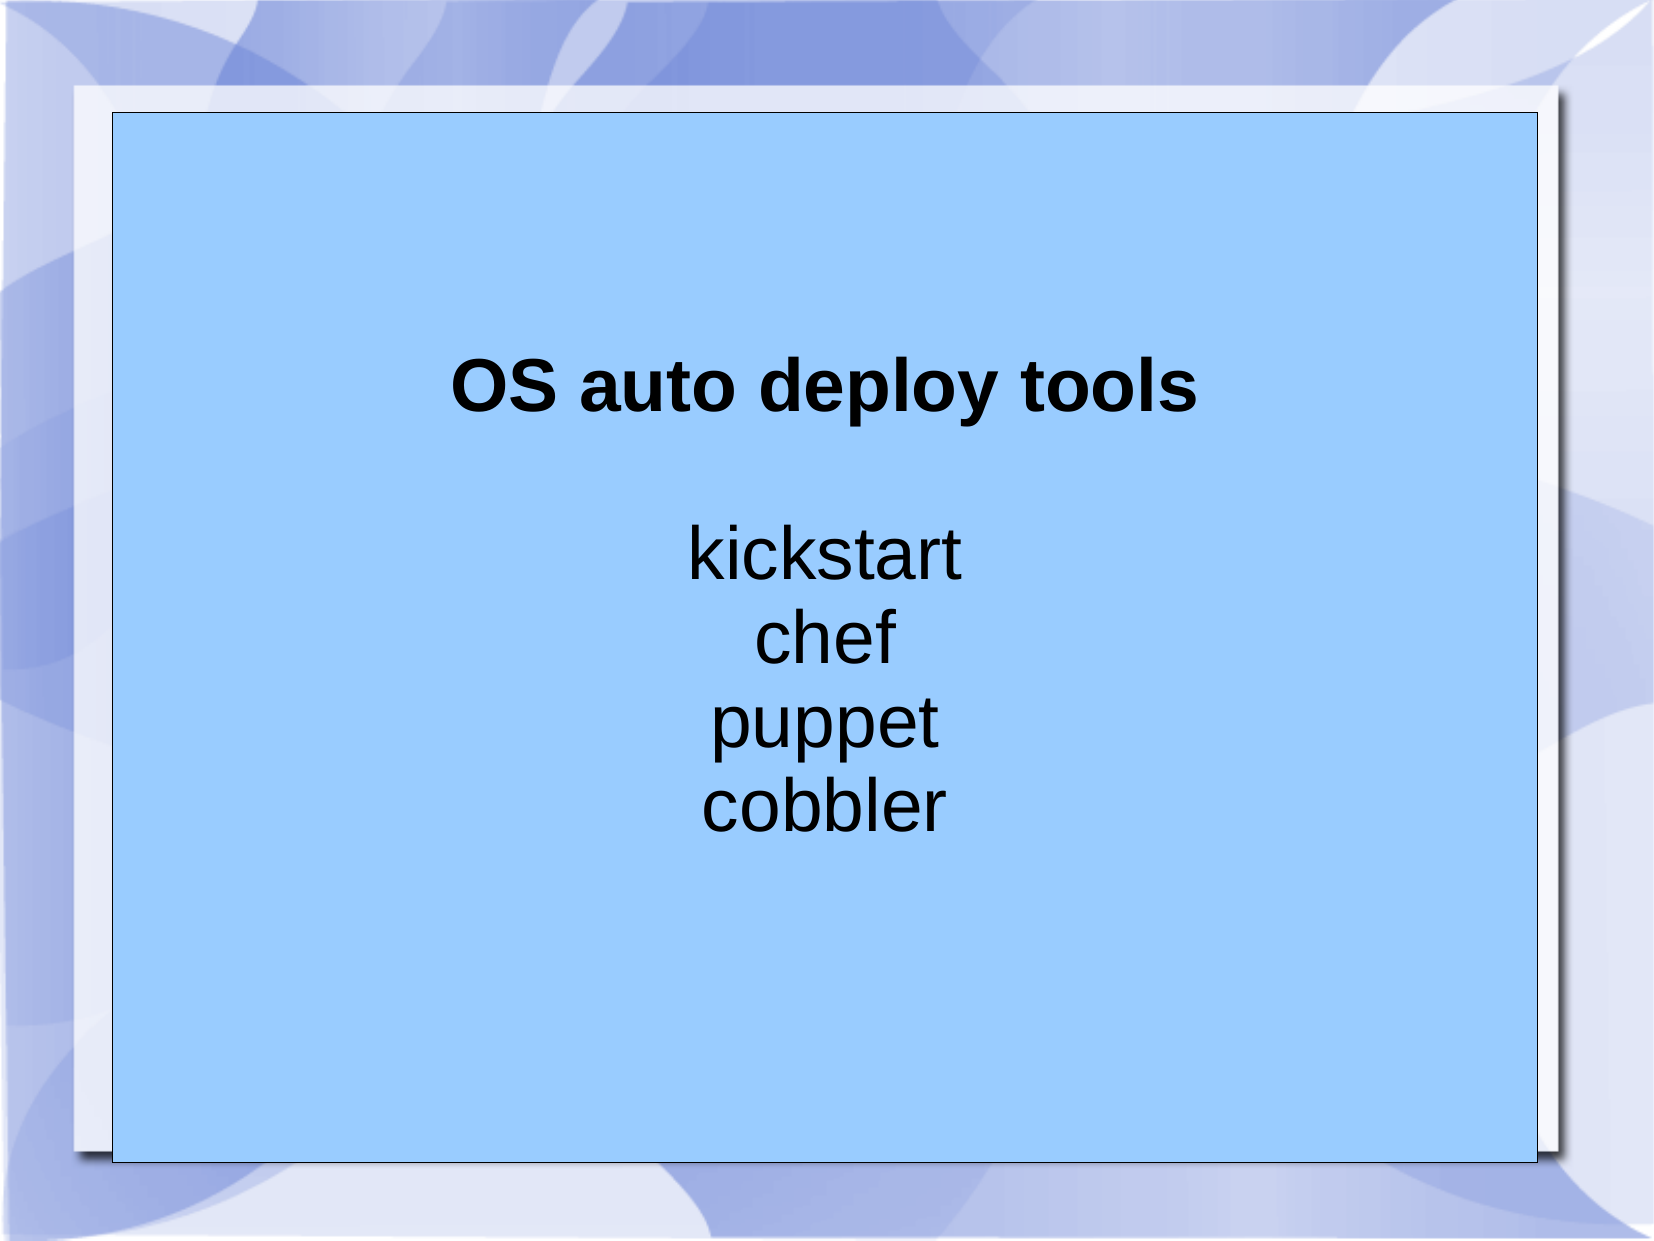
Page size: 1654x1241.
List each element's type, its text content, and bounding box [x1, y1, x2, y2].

picture [0, 0, 1654, 1241]
text_box OS auto deploy tools kickstart chef puppet cobbler [112, 112, 1538, 1163]
